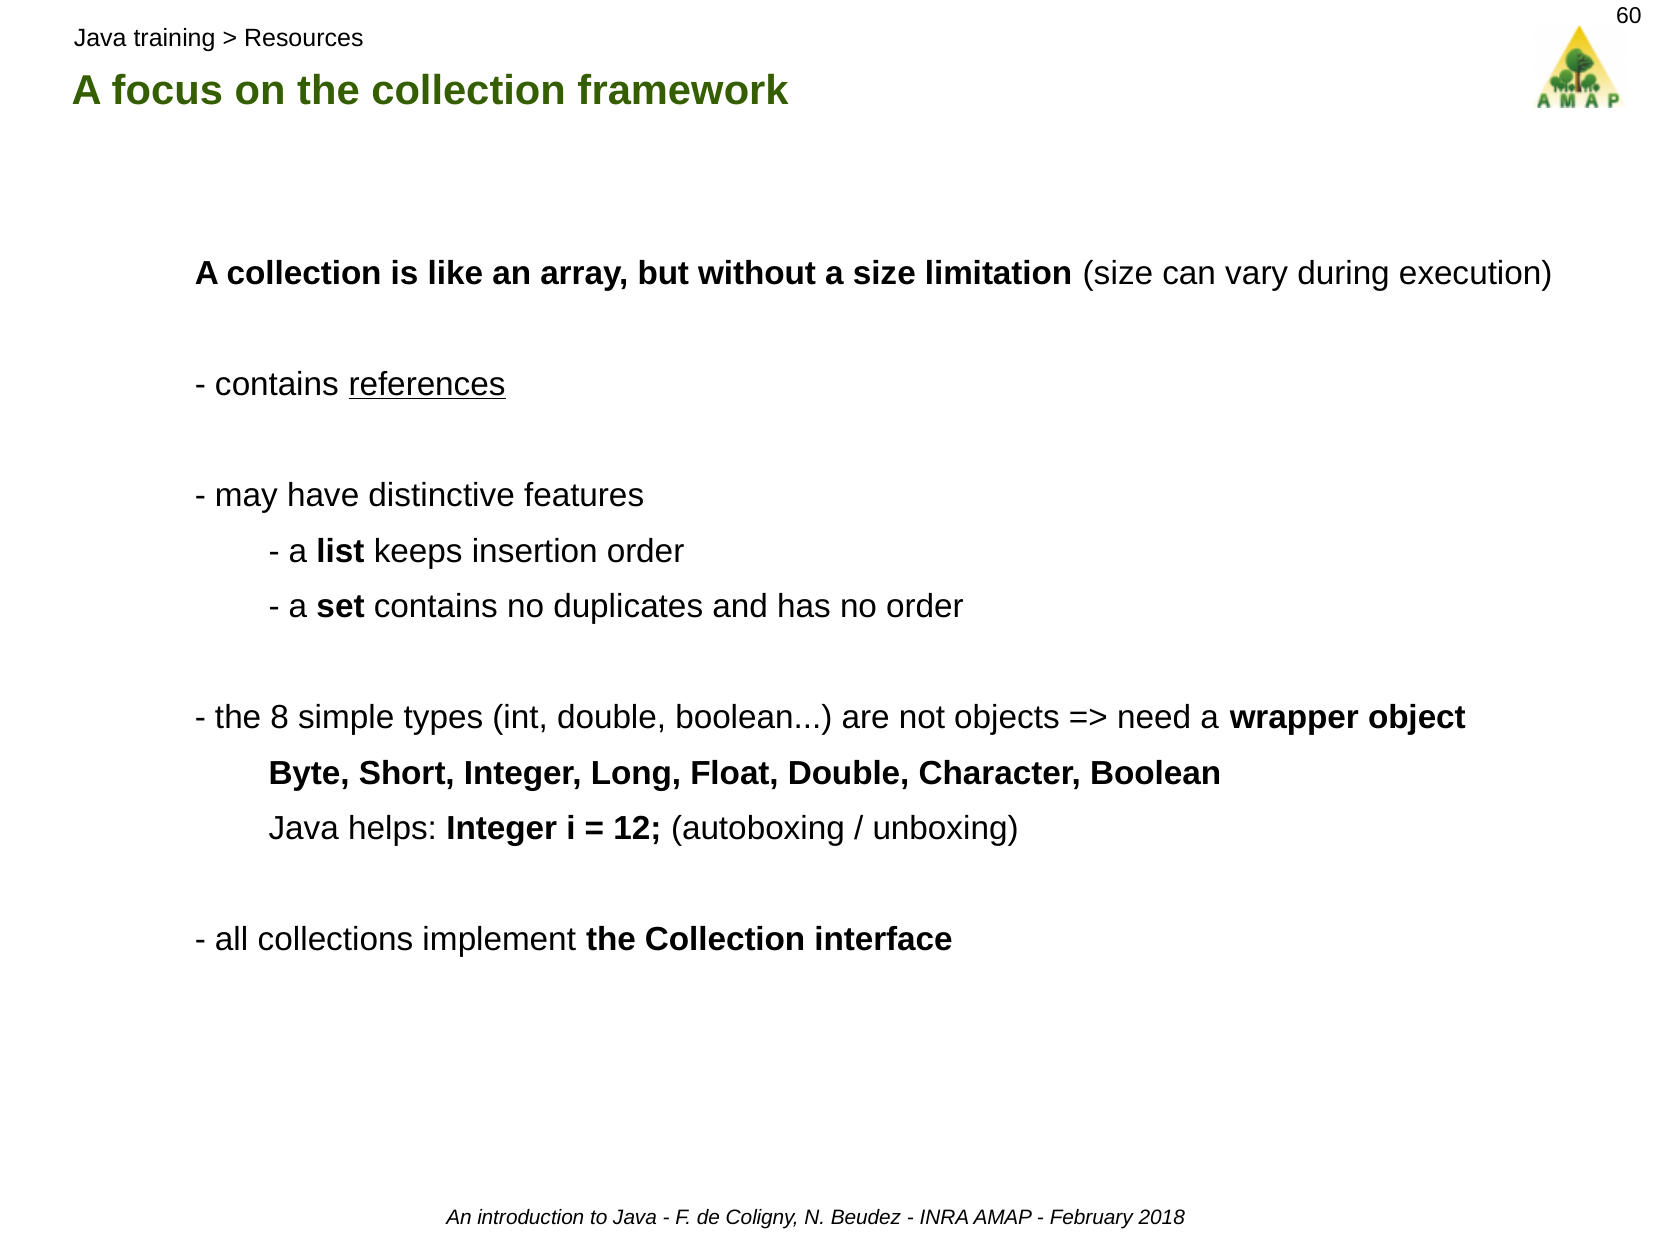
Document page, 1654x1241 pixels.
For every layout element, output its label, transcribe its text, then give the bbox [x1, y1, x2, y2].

text_box A focus on the collection framework [56, 59, 1513, 121]
picture [1533, 25, 1627, 108]
text_box A collection is like an array, but without a size limitation (size can vary during execution) - contains references - may have distinctive features - a list keeps insertion order - a set contains no duplicates and has no order - the 8 simple types (int, double, boolean...) are not objects => need a wrapper object Byte, Short, Integer, Long, Float, Double, Character, Boolean Java helps: Integer i = 12; (autoboxing / unboxing) - all collections implement the Collection interface [179, 228, 1578, 1021]
text_box Java training > Resources [59, 16, 1004, 60]
